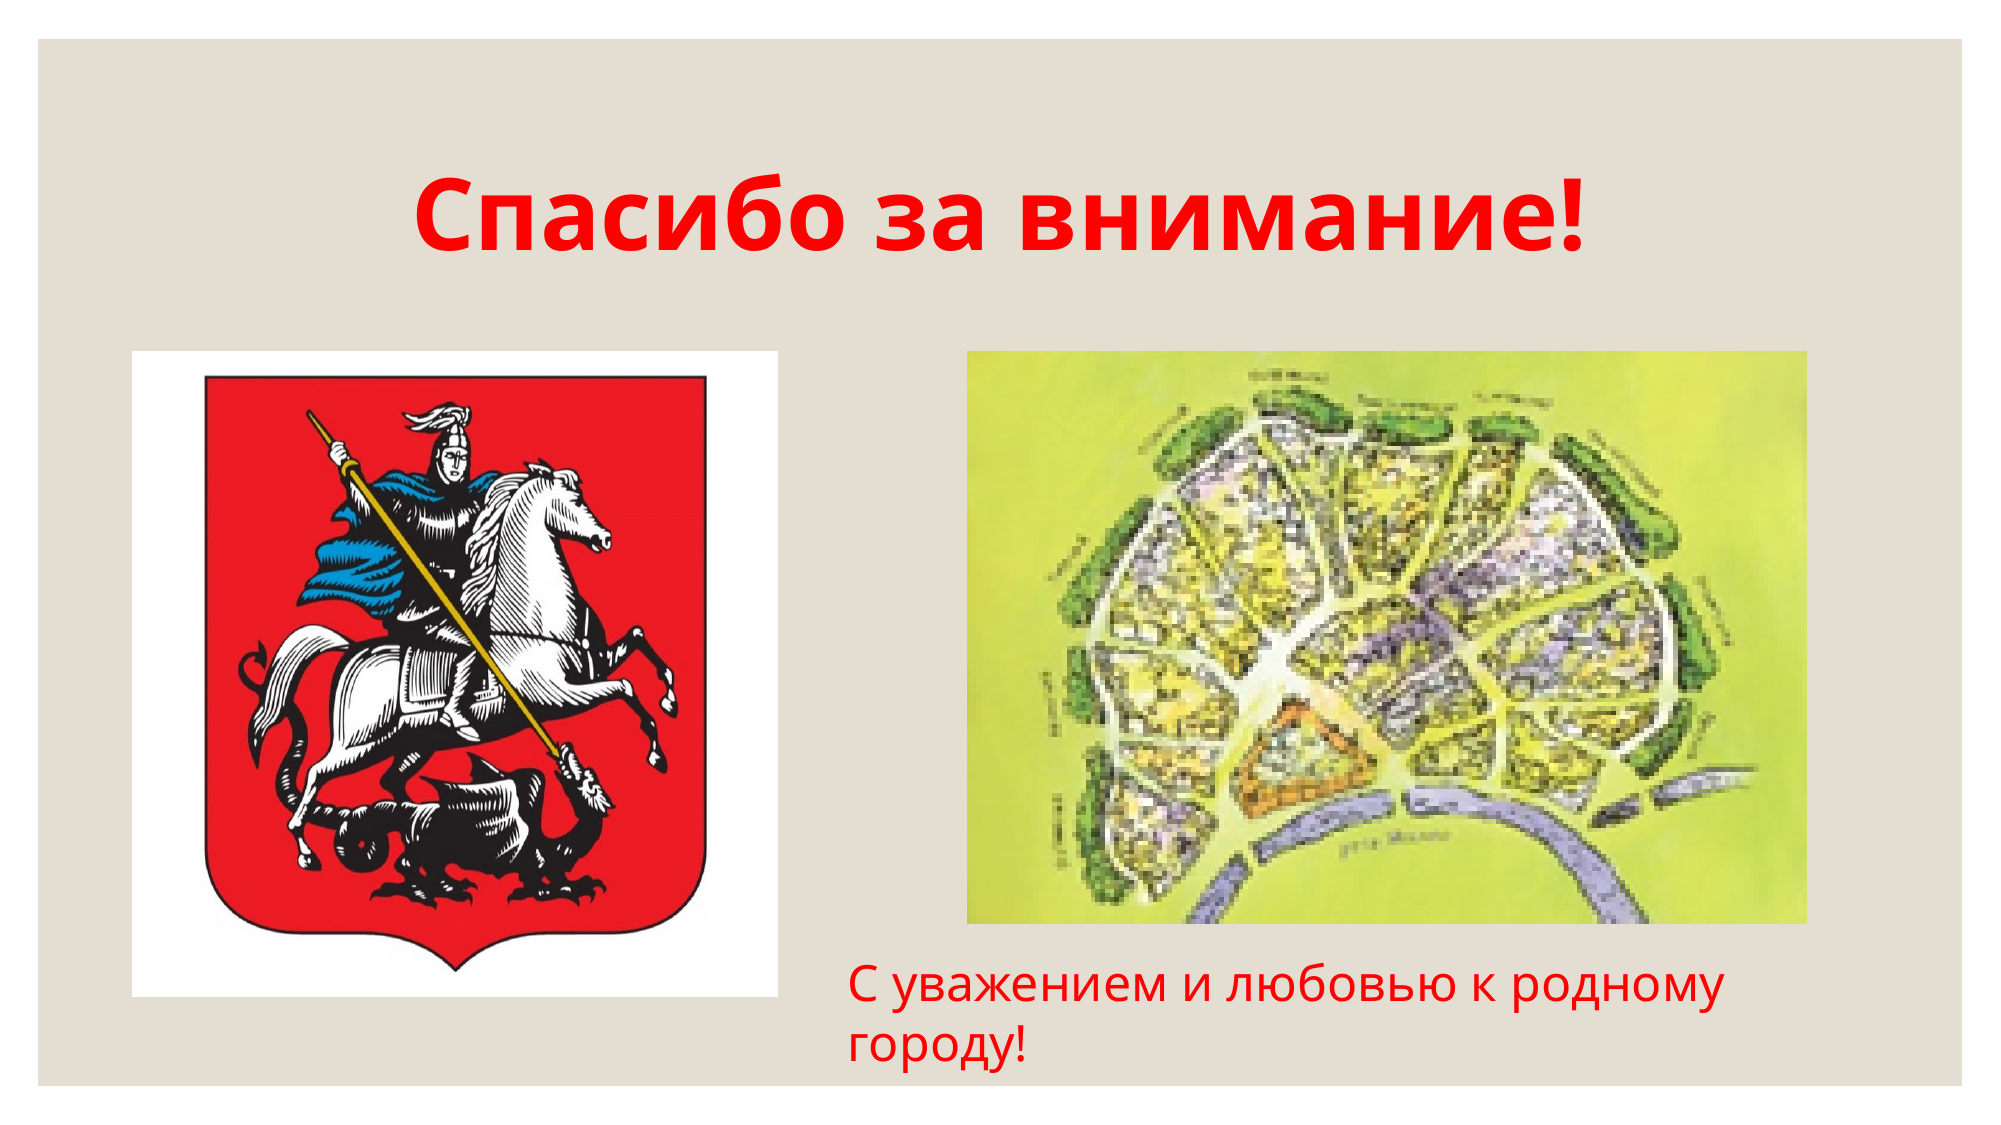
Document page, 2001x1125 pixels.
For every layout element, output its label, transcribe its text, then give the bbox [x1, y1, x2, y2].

picture [967, 351, 1807, 924]
picture [132, 351, 778, 997]
text_box С уважением и любовью к родному городу! [832, 673, 1900, 1125]
title Спасибо за внимание! [174, 105, 1825, 331]
